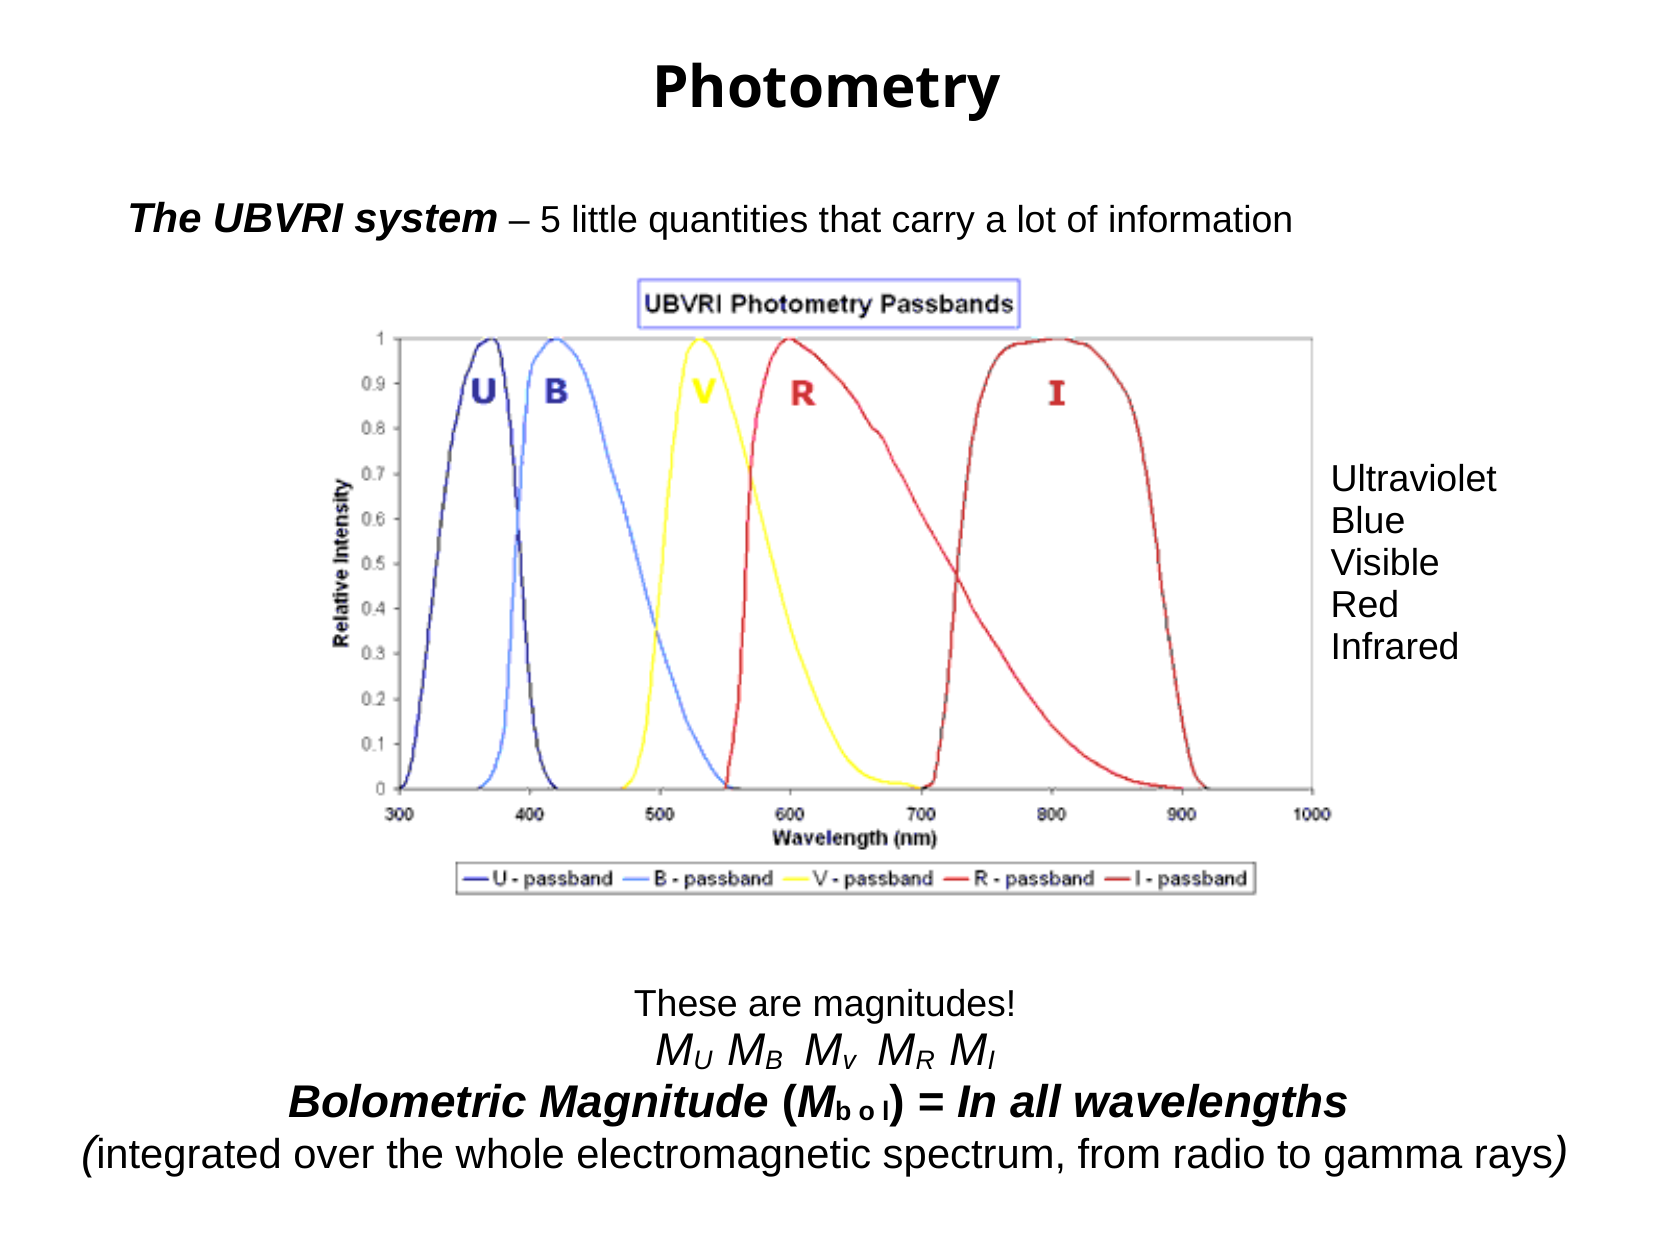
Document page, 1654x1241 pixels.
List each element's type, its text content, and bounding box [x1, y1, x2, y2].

text_box Ultraviolet Blue Visible Red Infrared [1315, 450, 1654, 676]
picture [308, 262, 1351, 902]
text_box Photometry [0, 37, 1654, 121]
text_box The UBVRI system – 5 little quantities that carry a lot of information [112, 187, 1426, 249]
text_box These are magnitudes! MU MB Mv MR MI Bolometric Magnitude (Mb o l) = In all wavelengths (integrated over the whole electromagnetic spectrum, from radio to gamma rays) [0, 975, 1651, 1216]
